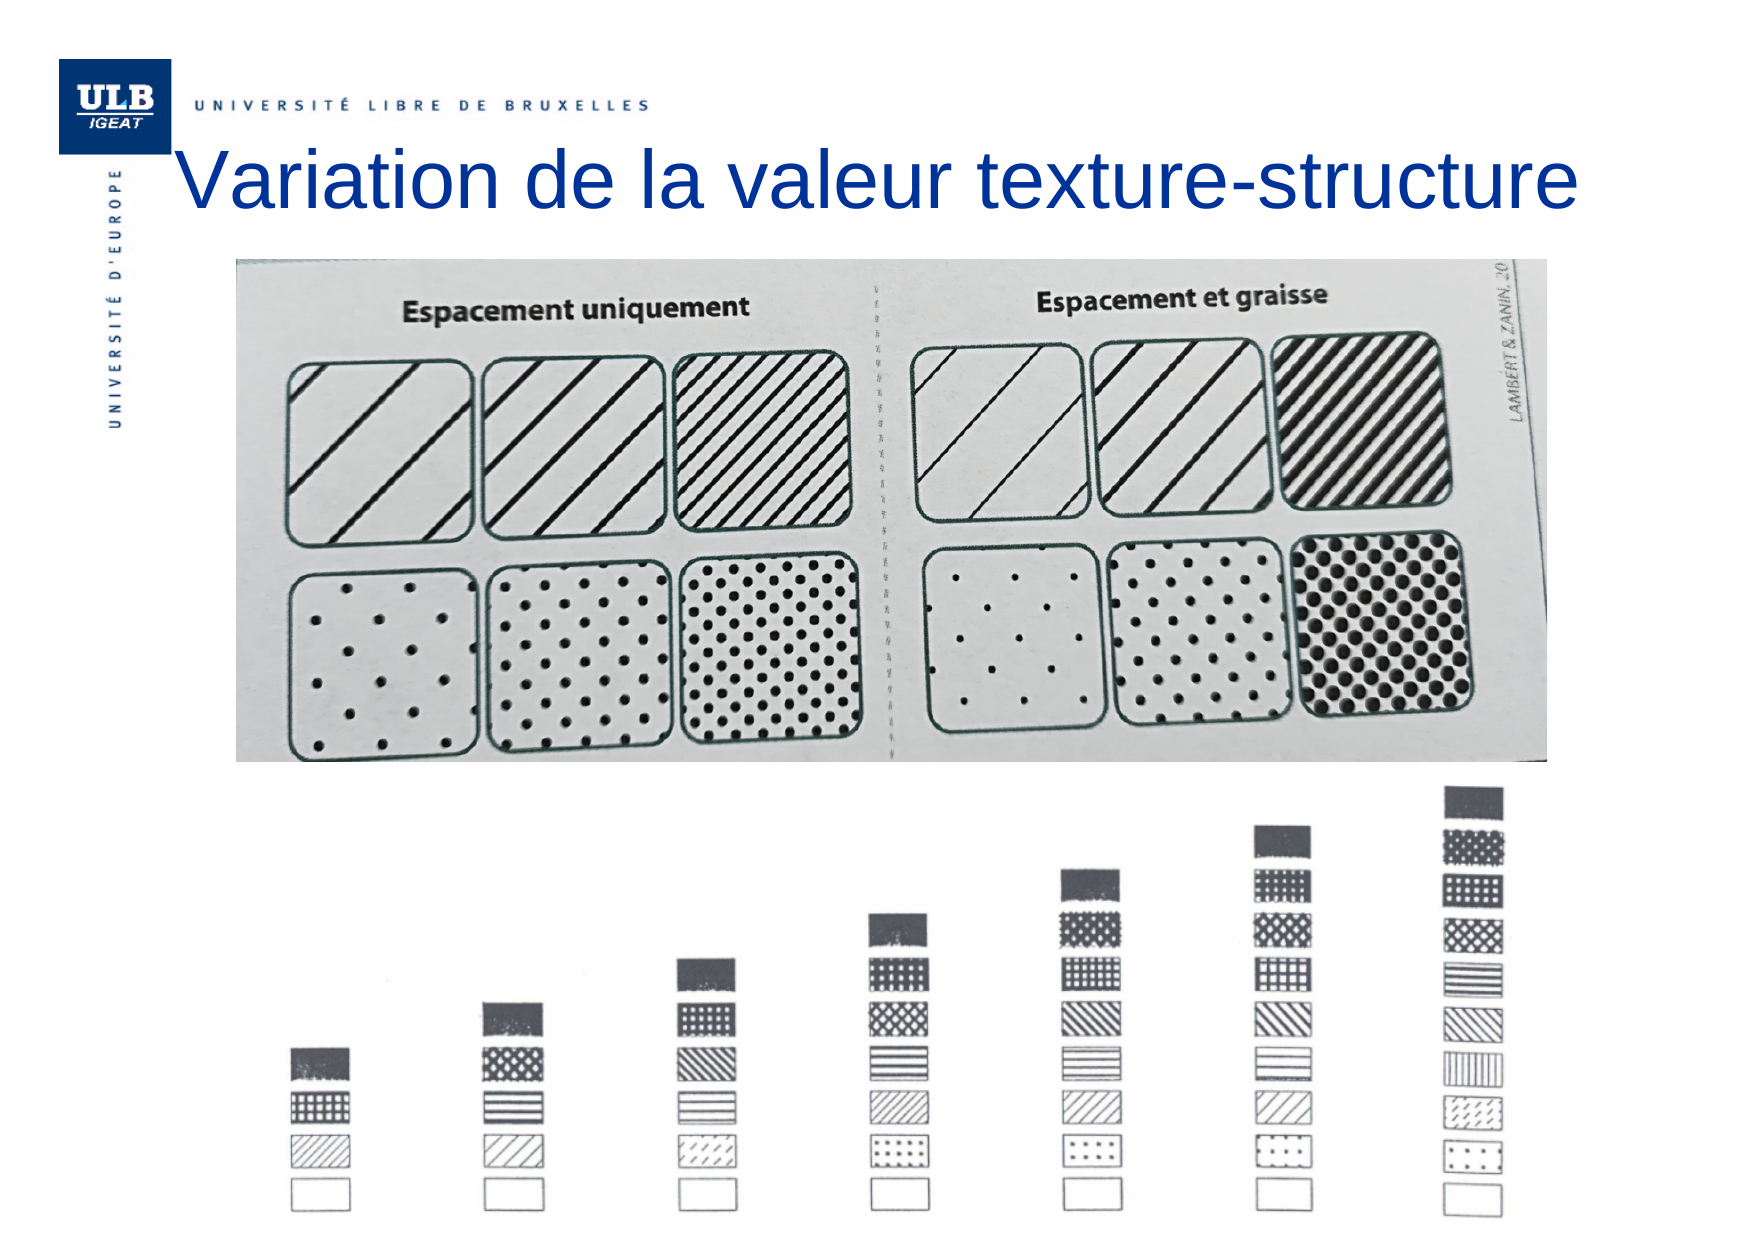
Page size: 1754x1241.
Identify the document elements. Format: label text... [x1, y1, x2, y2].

title Variation de la valeur texture-structure [132, 98, 1625, 271]
picture [59, 59, 1695, 1229]
